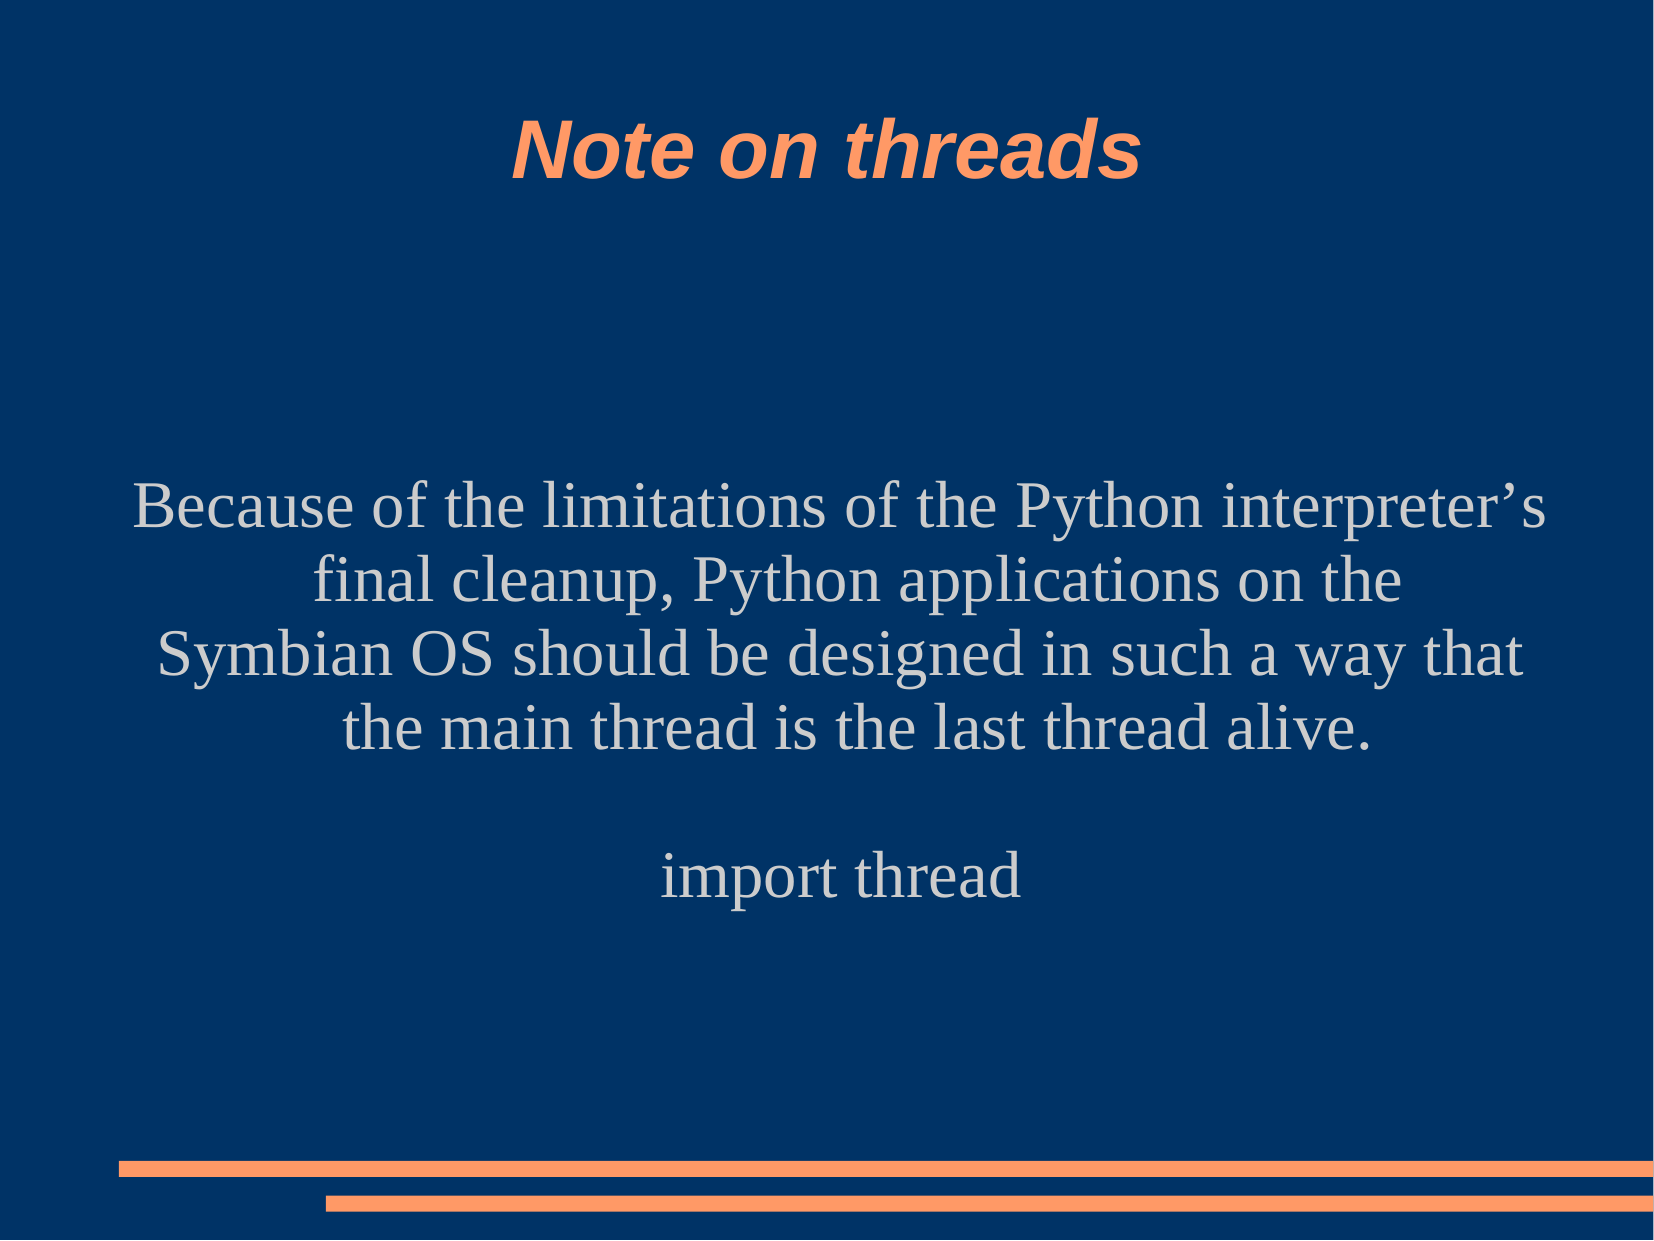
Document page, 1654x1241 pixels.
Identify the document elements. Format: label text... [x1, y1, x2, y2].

subtitle Because of the limitations of the Python interpreter’s final cleanup, Python applications on the Symbian OS should be designed in such a way that the main thread is the last thread alive. import thread [121, 329, 1561, 1125]
title Note on threads [121, 53, 1534, 247]
